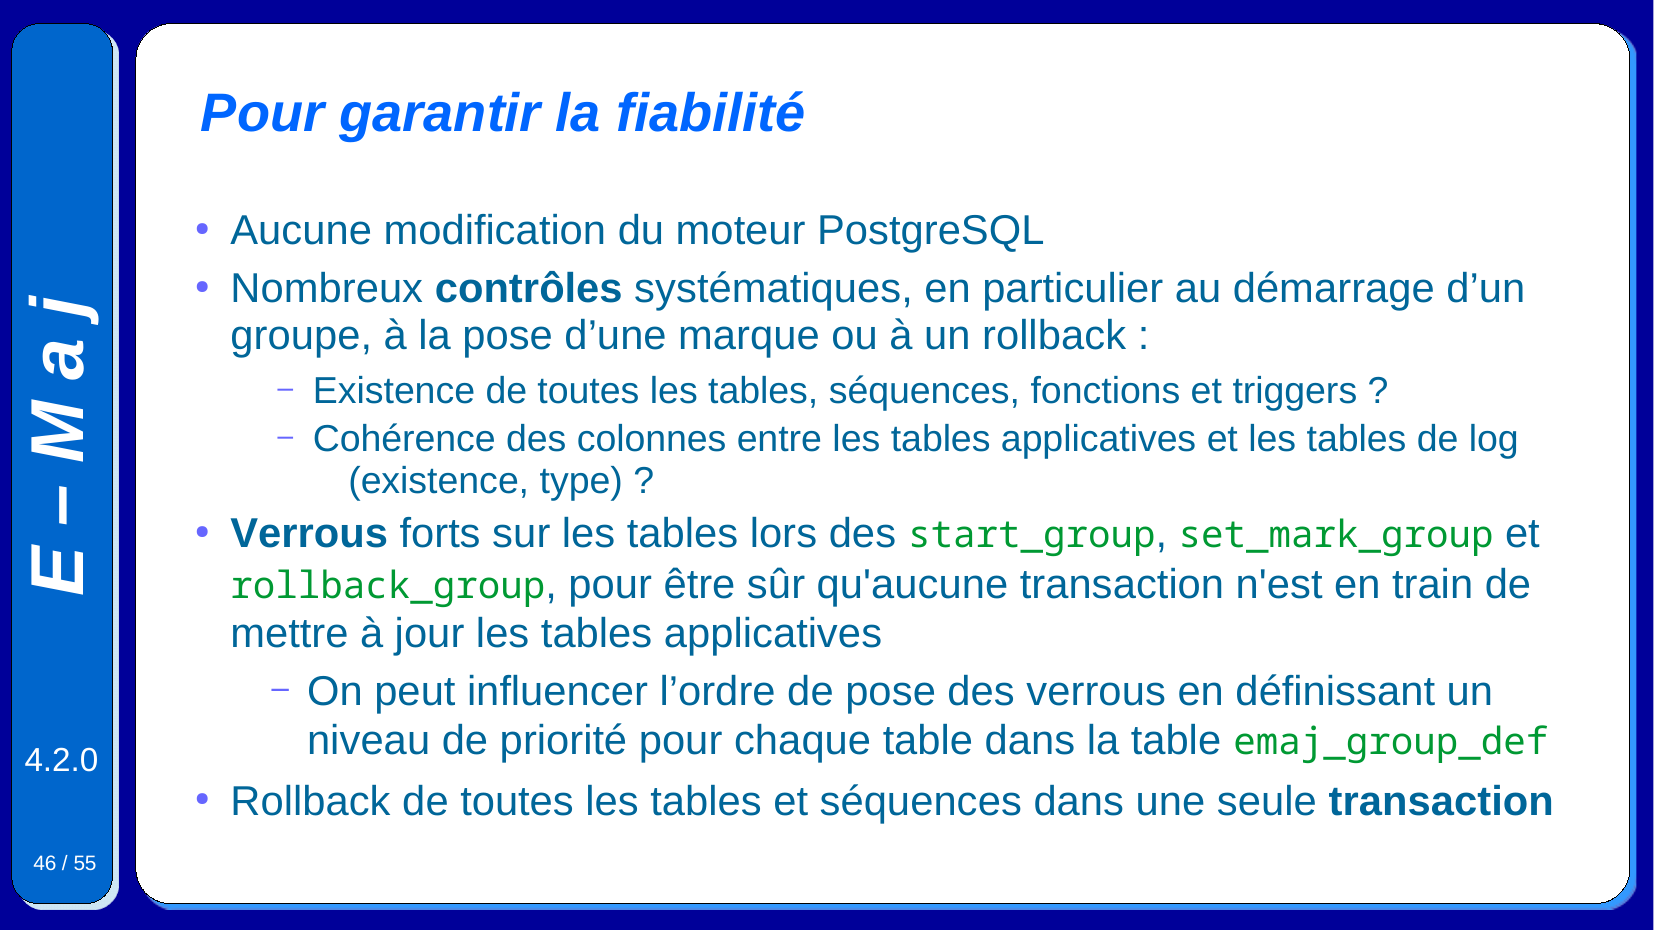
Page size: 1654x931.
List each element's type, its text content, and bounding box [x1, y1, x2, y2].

list Aucune modification du moteur PostgreSQL Nombreux contrôles systématiques, en particulier au démarrage d’un groupe, à la pose d’une marque ou à un rollback : Existence de toutes les tables, séquences, fonctions et triggers ? Cohérence des colonnes entre les tables applicatives et les tables de log (existence, type) ? Verrous forts sur les tables lors des start_group, set_mark_group et rollback_group, pour être sûr qu'aucune transaction n'est en train de mettre à jour les tables applicatives On peut influencer l’ordre de pose des verrous en définissant un niveau de priorité pour chaque table dans la table emaj_group_def Rollback de toutes les tables et séquences dans une seule transaction [177, 206, 1587, 827]
title Pour garantir la fiabilité [200, 34, 1575, 191]
